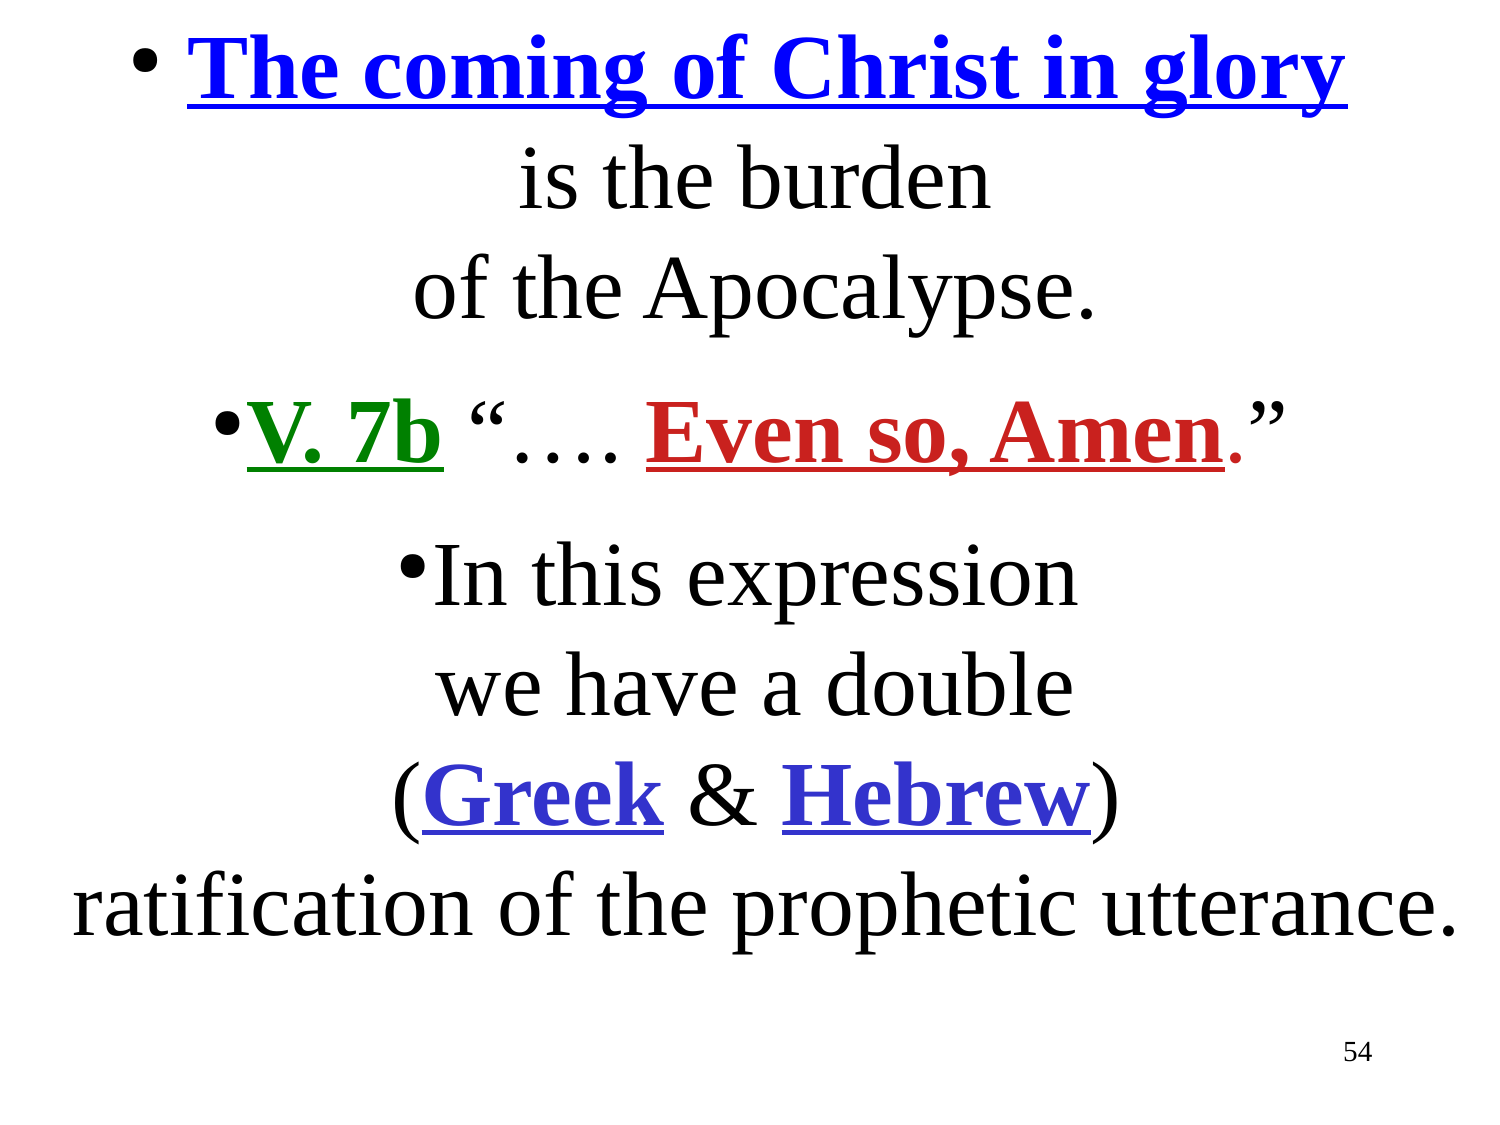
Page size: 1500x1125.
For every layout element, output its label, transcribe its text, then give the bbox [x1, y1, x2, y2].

text_box <number> [1074, 1025, 1388, 1100]
text_box The coming of Christ in glory is the burden of the Apocalypse. V. 7b “…. Even so, Amen.” In this expression we have a double (Greek & Hebrew) ratification of the prophetic utterance. [0, 0, 1500, 962]
